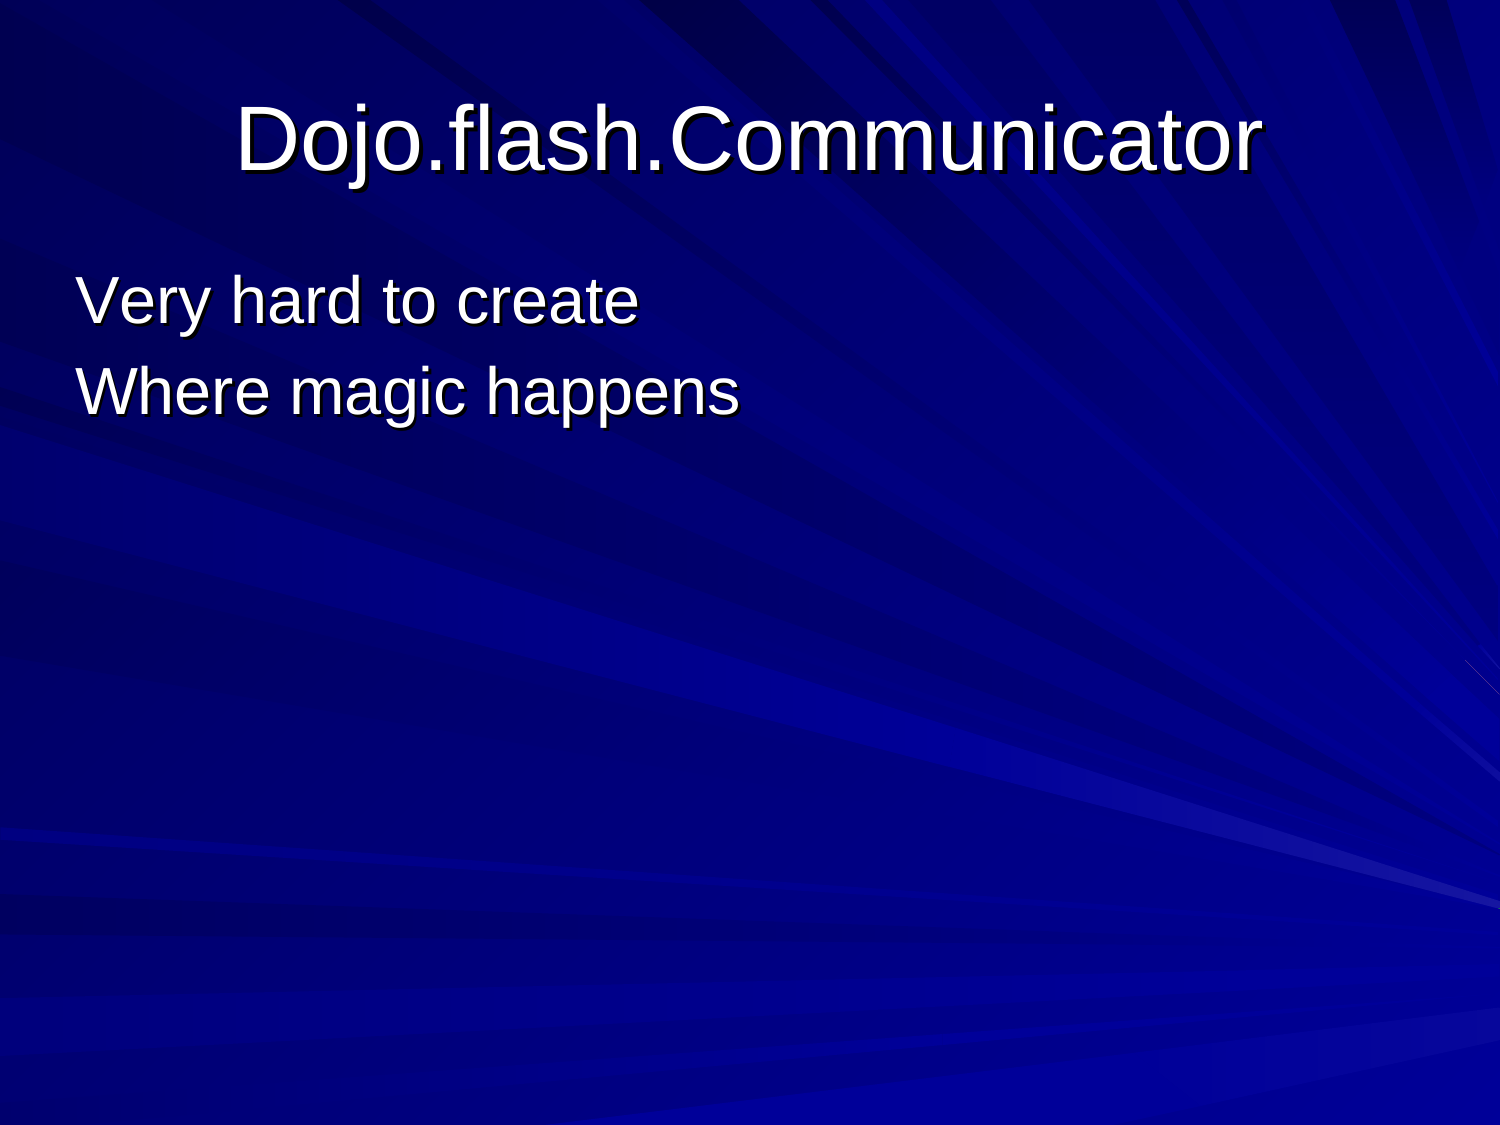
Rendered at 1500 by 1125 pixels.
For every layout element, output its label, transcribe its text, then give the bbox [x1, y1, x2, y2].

list Very hard to create Where magic happens [75, 263, 1425, 993]
title Dojo.flash.Communicator [75, 51, 1425, 226]
